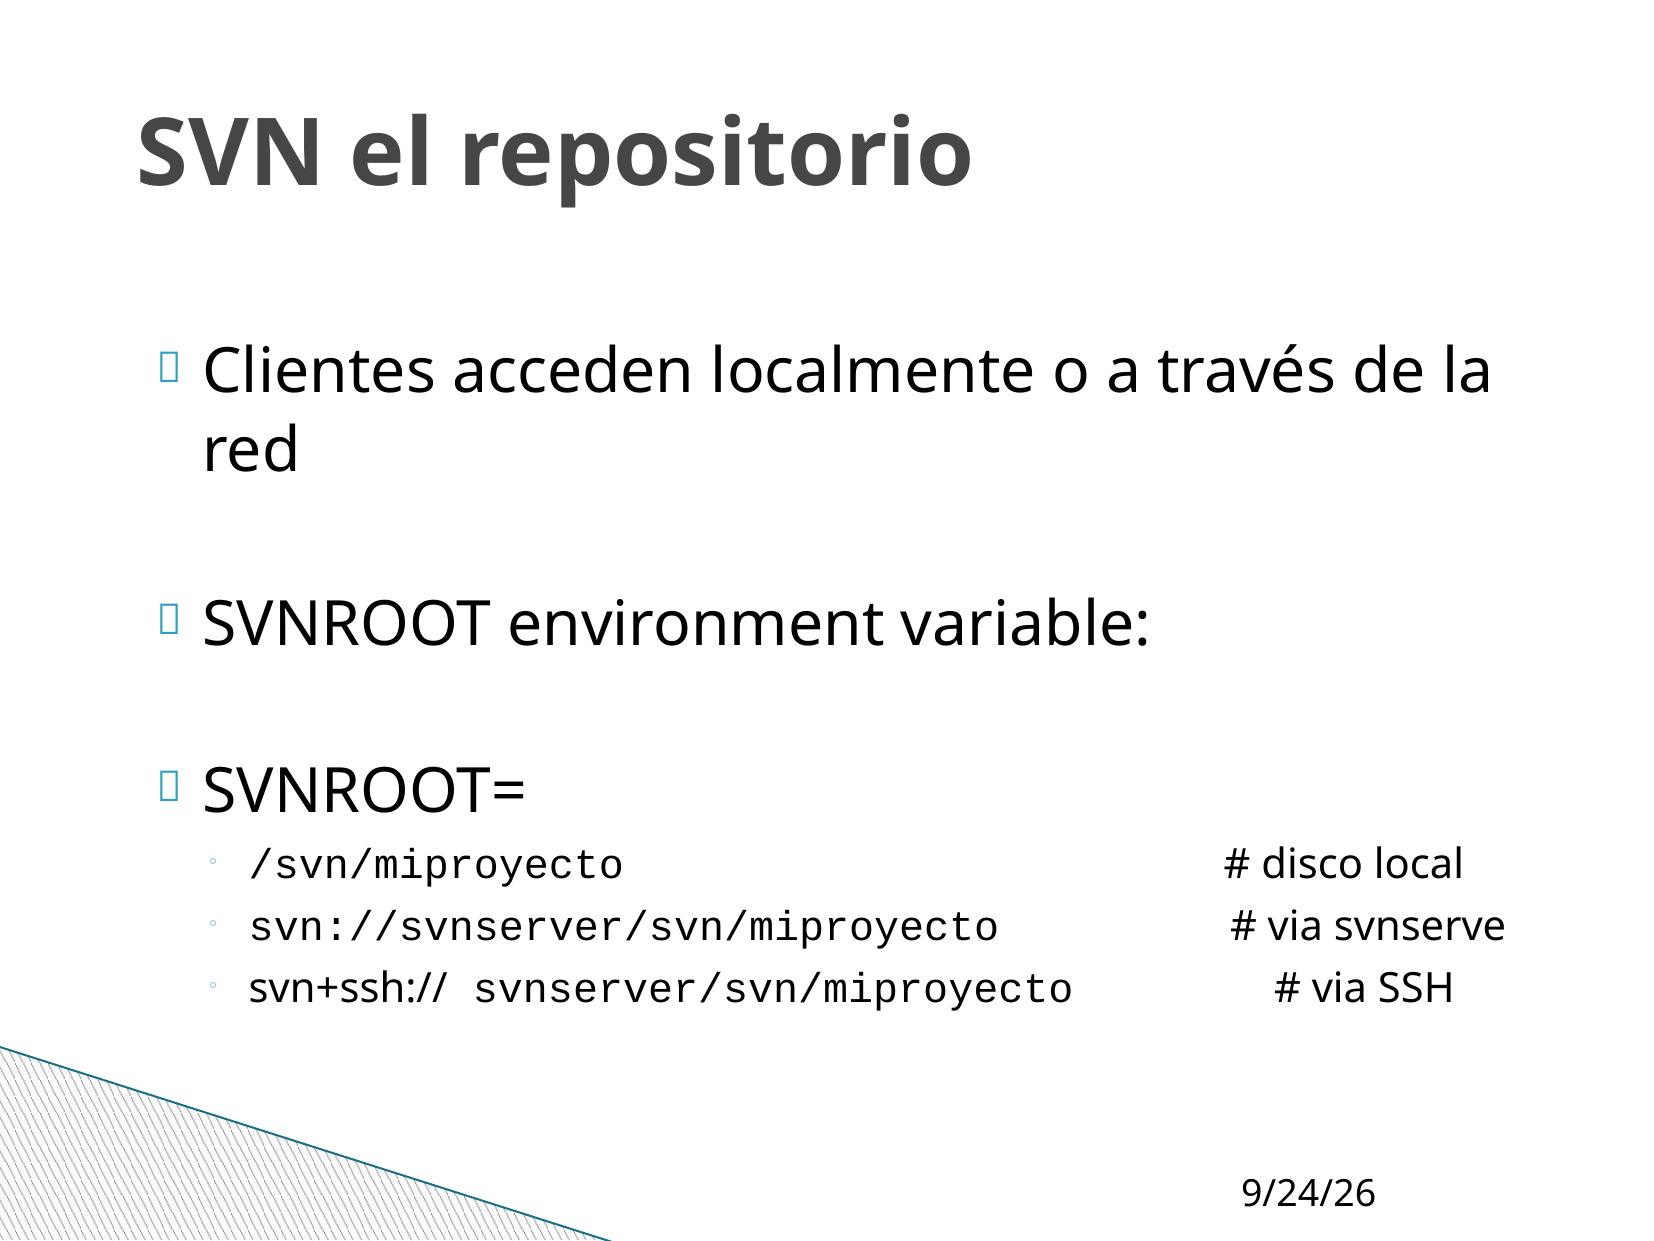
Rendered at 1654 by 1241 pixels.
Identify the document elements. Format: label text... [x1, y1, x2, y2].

title SVN el repositorio [121, 46, 1534, 254]
picture [0, 1049, 602, 1241]
list Clientes acceden localmente o a través de la red SVNROOT environment variable: SVNROOT= /svn/miproyecto # disco local svn://svnserver/svn/miproyecto # via svnserve svn+ssh:// svnserver/svn/miproyecto # via SSH [121, 322, 1561, 1182]
